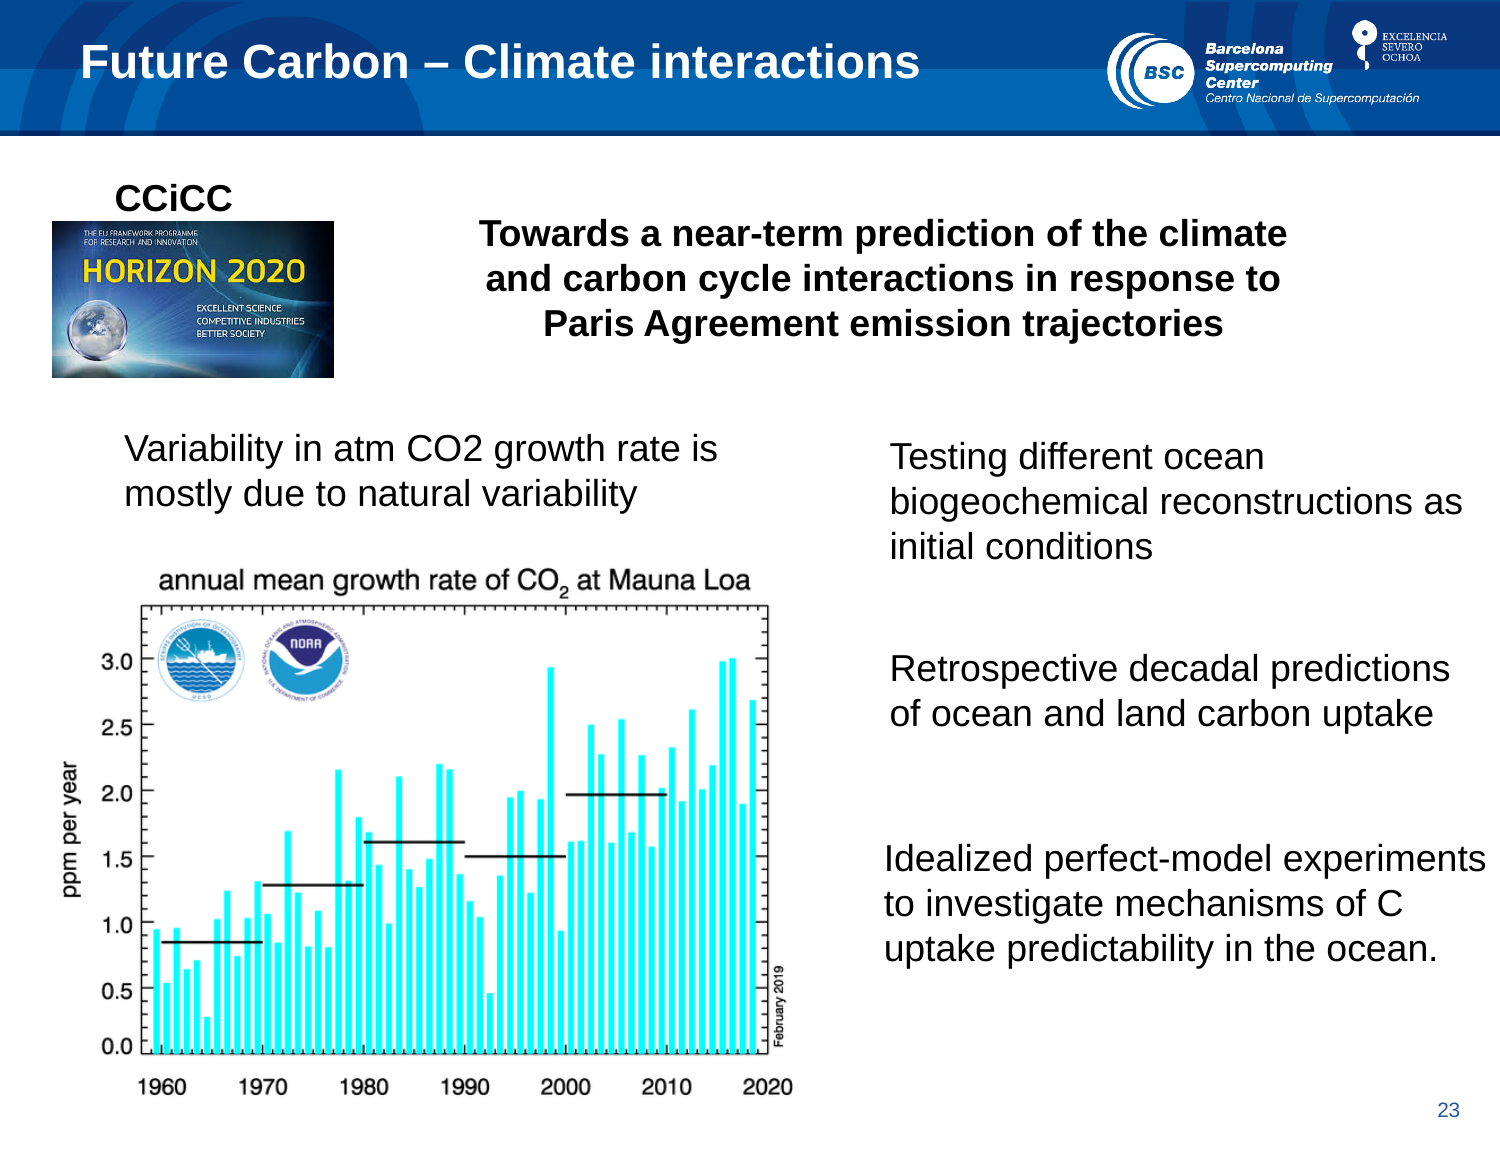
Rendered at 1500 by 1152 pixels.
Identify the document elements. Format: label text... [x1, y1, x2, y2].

picture [0, 0, 1500, 136]
text_box Retrospective decadal predictions of ocean and land carbon uptake [874, 637, 1500, 743]
text_box Variability in atm CO2 growth rate is mostly due to natural variability [109, 416, 830, 523]
title Future Carbon – Climate interactions [65, 23, 1081, 139]
picture [37, 542, 818, 1121]
picture [52, 221, 334, 378]
text_box Idealized perfect-model experiments to investigate mechanisms of C uptake predictability in the ocean. [869, 826, 1500, 1021]
text_box Testing different ocean biogeochemical reconstructions as initial conditions [874, 424, 1500, 575]
text_box Towards a near-term prediction of the climate and carbon cycle interactions in response to Paris Agreement emission trajectories [441, 201, 1327, 352]
text_box CCiCC [99, 166, 341, 227]
